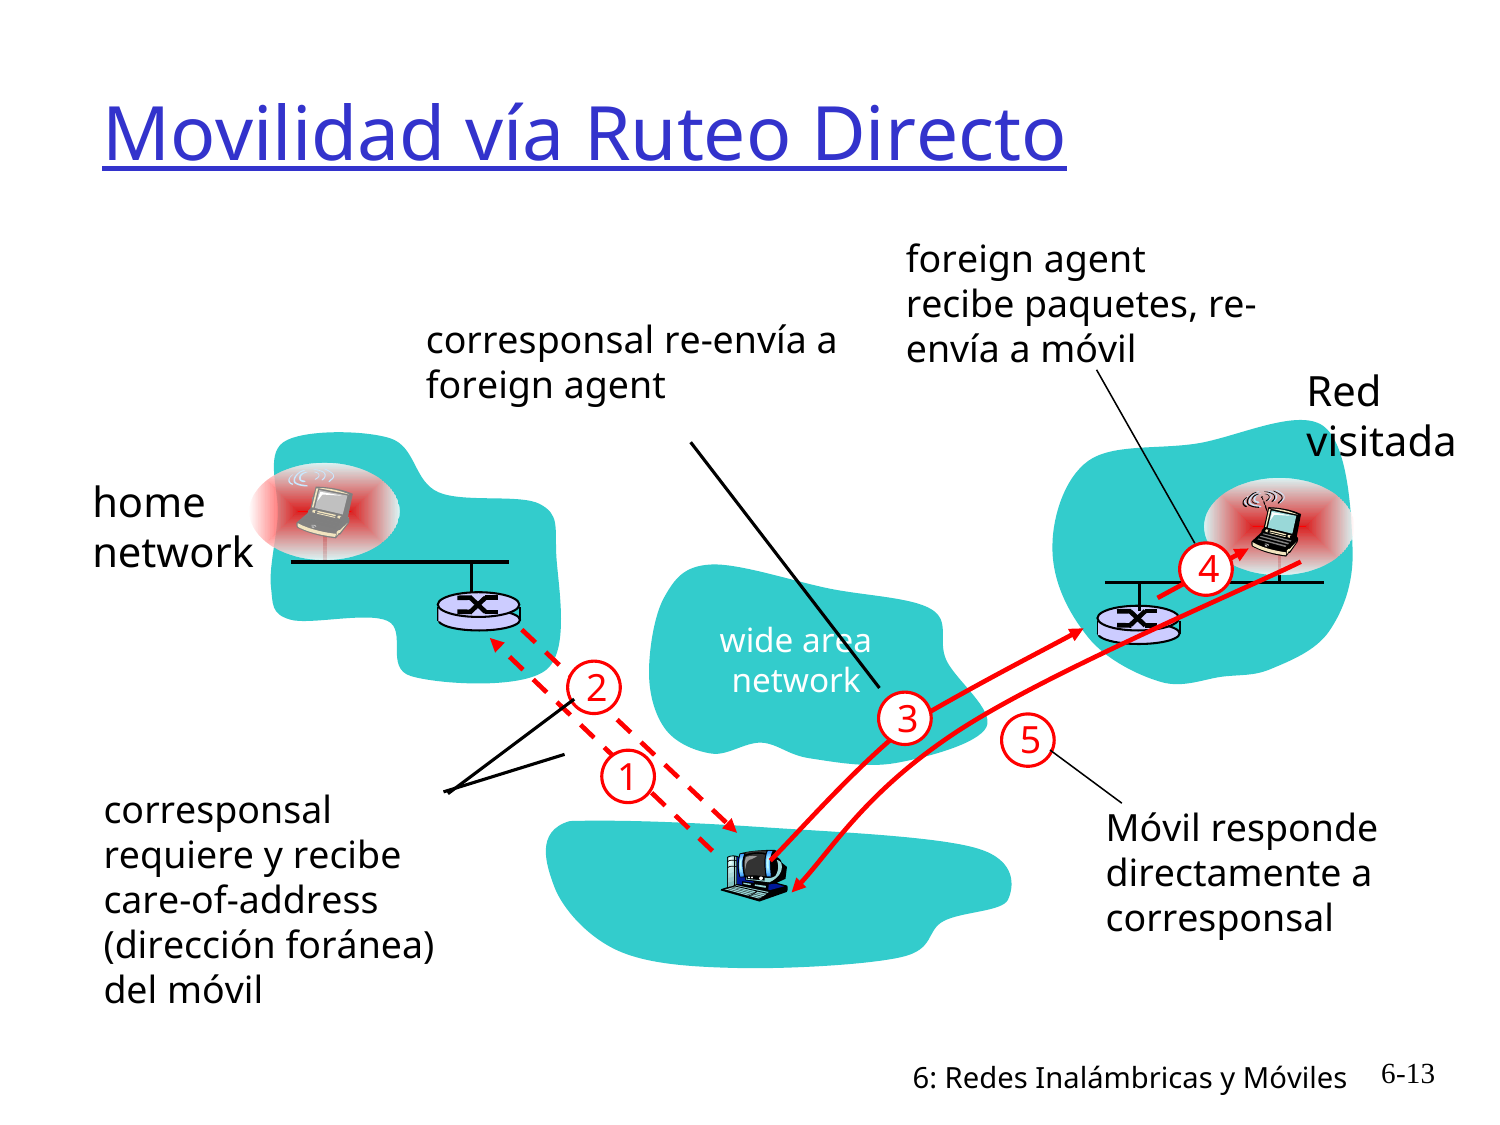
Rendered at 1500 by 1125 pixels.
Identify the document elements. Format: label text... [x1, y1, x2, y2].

text_box 4 [1183, 537, 1235, 599]
text_box wide area network [677, 611, 915, 707]
text_box corresponsal requiere y recibe care-of-address (dirección foránea) del móvil [88, 777, 505, 1019]
text_box [545, 820, 1012, 969]
text_box home network [77, 467, 388, 584]
text_box [801, 581, 967, 706]
text_box [1052, 447, 1189, 651]
text_box [270, 432, 562, 684]
title Movilidad vía Ruteo Directo [87, 37, 1363, 225]
text_box 1 [602, 744, 654, 806]
text_box foreign agent recibe paquetes, re-envía a móvil [891, 227, 1275, 379]
text_box [1141, 584, 1211, 624]
text_box [868, 748, 928, 765]
chart [720, 849, 789, 902]
text_box [567, 674, 571, 699]
text_box Móvil responde directamente a corresponsal [1090, 796, 1461, 948]
text_box [1106, 420, 1355, 685]
text_box [1268, 576, 1278, 581]
chart [1242, 489, 1302, 557]
text_box corresponsal re-envía a foreign agent [411, 308, 870, 415]
text_box 3 [882, 686, 934, 748]
text_box [927, 717, 988, 757]
text_box [934, 692, 985, 743]
text_box 2 [571, 655, 623, 717]
text_box Red visitada [1291, 356, 1500, 473]
text_box [1001, 727, 1005, 753]
text_box 5 [1005, 708, 1057, 770]
text_box [649, 564, 882, 765]
text_box [1235, 584, 1245, 589]
